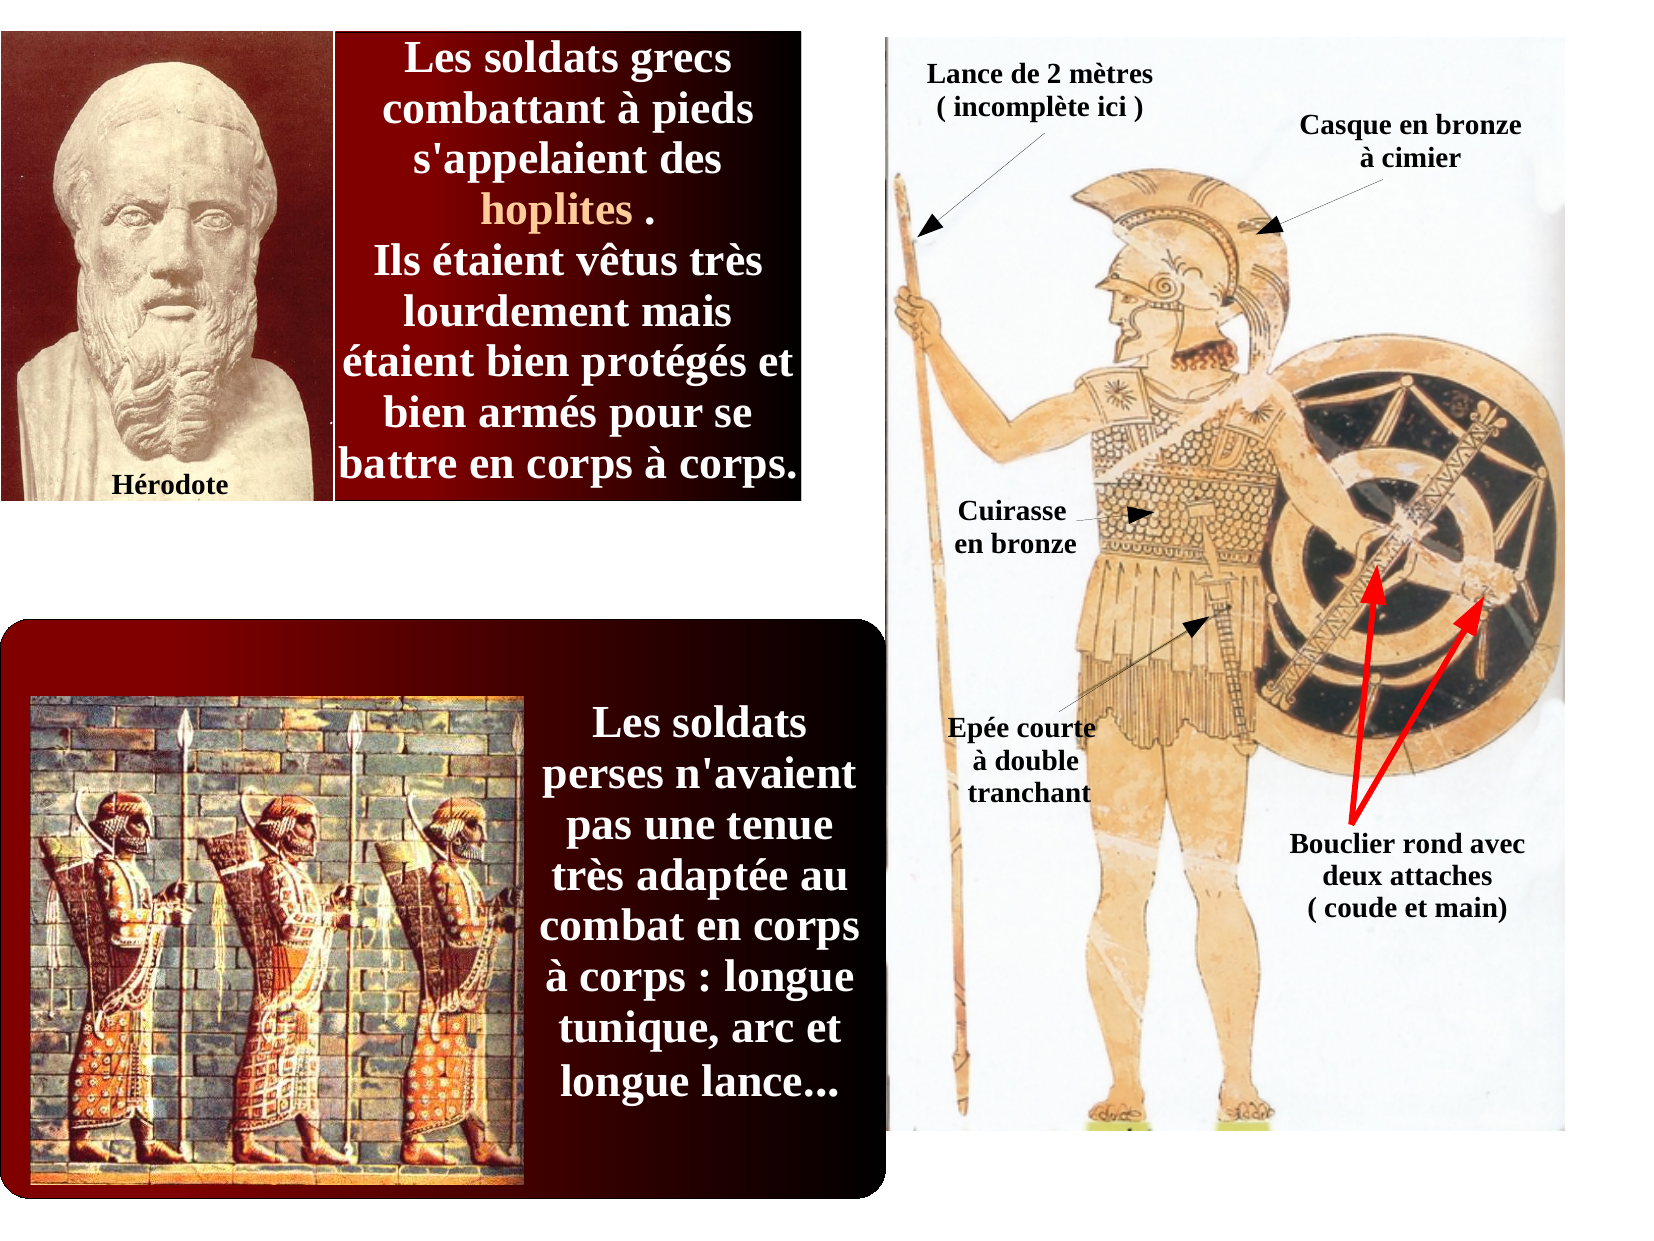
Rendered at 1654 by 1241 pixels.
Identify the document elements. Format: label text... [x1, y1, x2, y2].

picture [30, 696, 524, 1185]
text_box Les soldats perses n'avaient pas une tenue très adaptée au combat en corps à corps : longue tunique, arc et longue lance... [531, 697, 869, 1116]
text_box Lance de 2 mètres ( incomplète ici ) [914, 57, 1167, 125]
text_box [0, 619, 889, 1199]
text_box Bouclier rond avec deux attaches ( coude et main) [1281, 827, 1534, 928]
picture [885, 37, 1565, 1131]
text_box Les soldats grecs combattant à pieds s'appelaient des hoplites . Ils étaient vêtus très lourdement mais étaient bien protégés et bien armés pour se battre en corps à corps. [335, 31, 802, 501]
text_box Cuirasse en bronze [934, 494, 1097, 562]
picture [1, 31, 333, 501]
text_box Epée courte à double tranchant [943, 711, 1109, 812]
text_box Casque en bronze à cimier [1284, 108, 1537, 176]
text_box Hérodote [25, 468, 316, 503]
